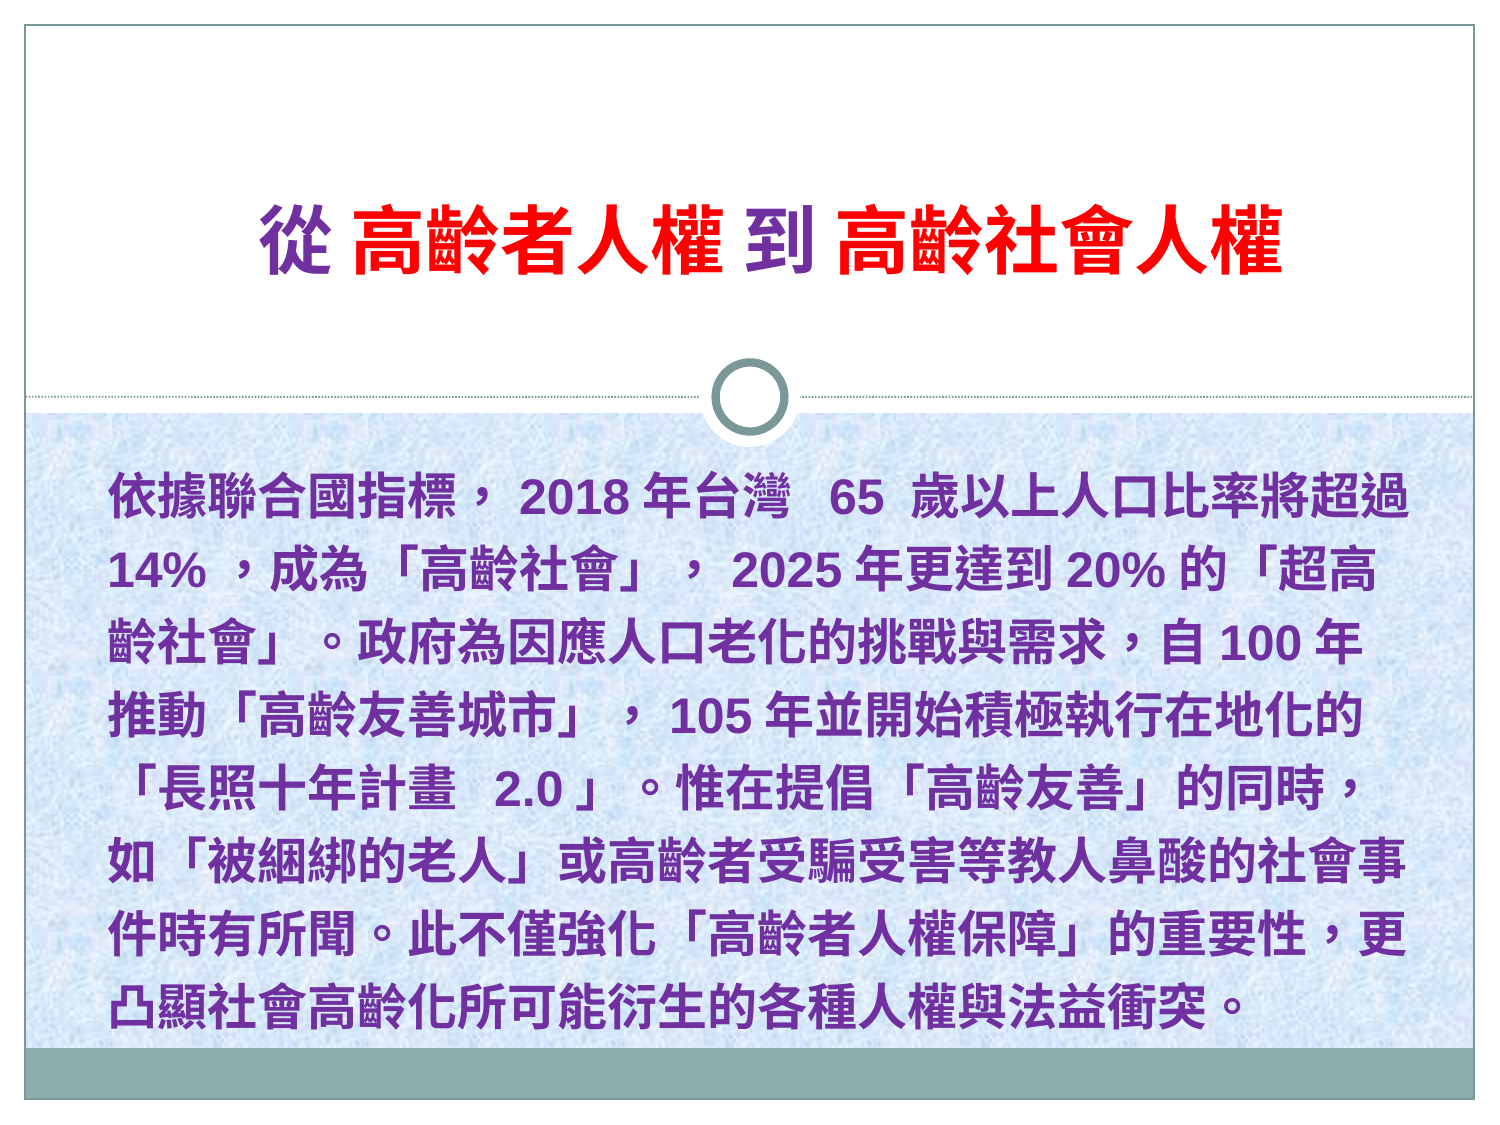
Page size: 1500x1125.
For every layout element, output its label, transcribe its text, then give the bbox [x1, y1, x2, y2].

text_box 依據聯合國指標，2018年台灣 65 歲以上人口比率將超過14%，成為「高齡社會」，2025年更達到20%的「超高齡社會」。政府為因應人口老化的挑戰與需求，自100年推動「高齡友善城市」，105年並開始積極執行在地化的「長照十年計畫 2.0」。惟在提倡「高齡友善」的同時，如「被綑綁的老人」或高齡者受騙受害等教人鼻酸的社會事件時有所聞。此不僅強化「高齡者人權保障」的重要性，更凸顯社會高齡化所可能衍生的各種人權與法益衝突。 [92, 444, 1427, 1043]
title 從 高齡者人權 到 高齡社會人權 [136, 42, 1424, 291]
